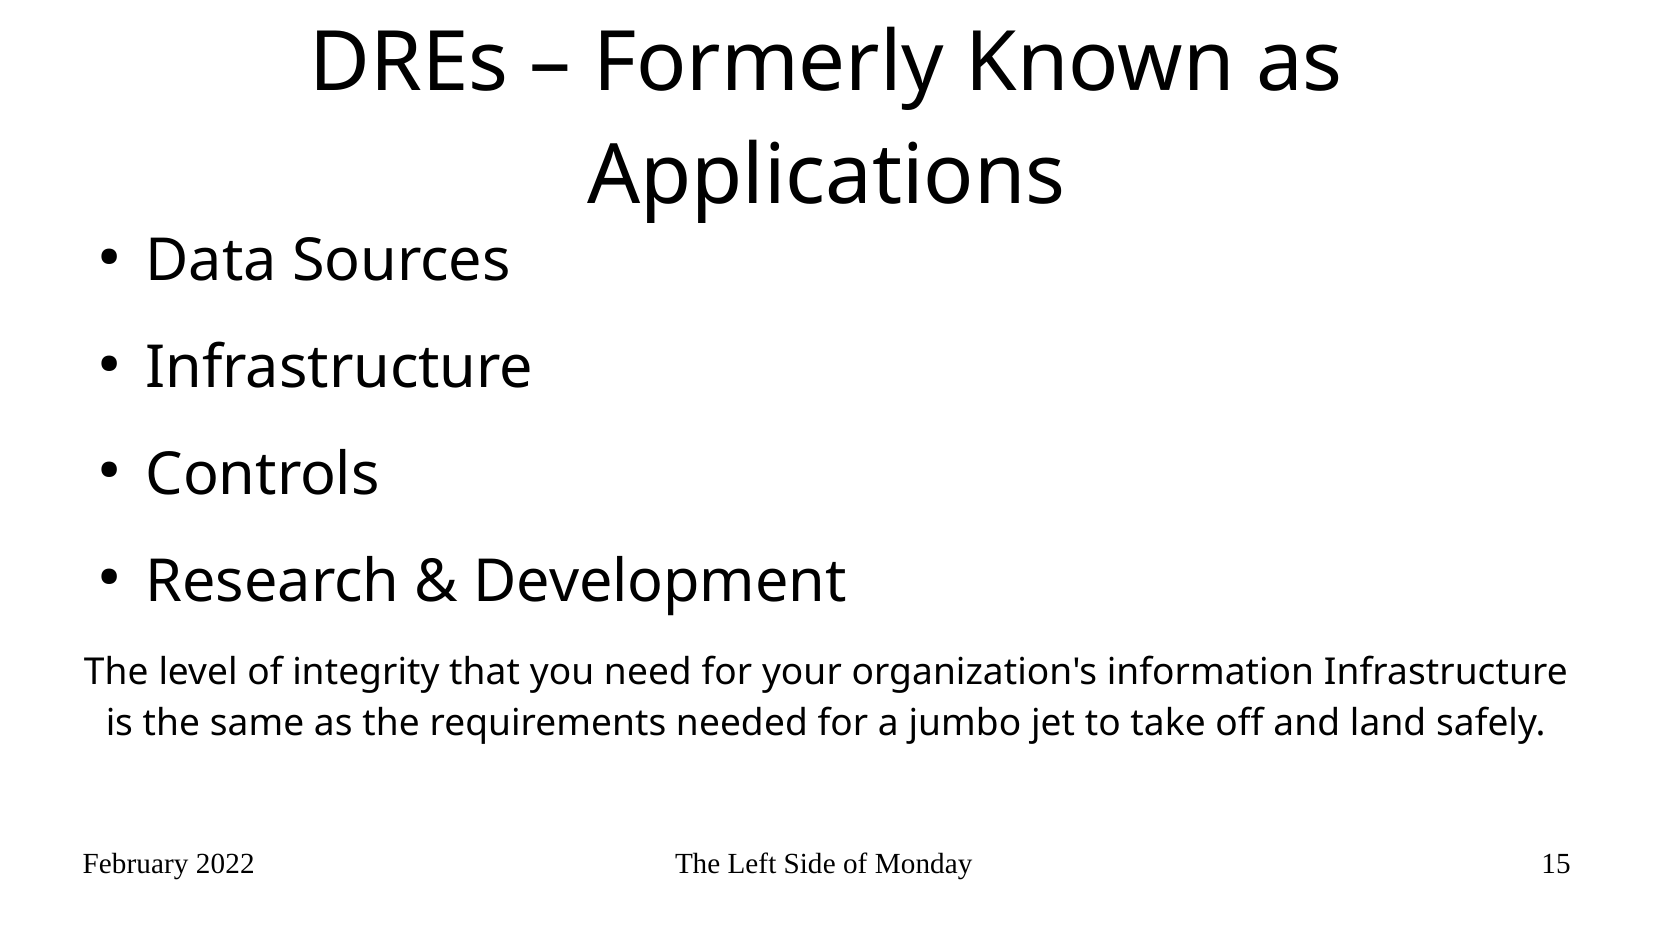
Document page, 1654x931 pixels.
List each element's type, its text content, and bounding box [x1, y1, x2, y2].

title DREs – Formerly Known as Applications [82, 37, 1571, 193]
list Data Sources Infrastructure Controls Research & Development The level of integrity that you need for your organization's information Infrastructure is the same as the requirements needed for a jumbo jet to take off and land safely. [82, 217, 1571, 758]
